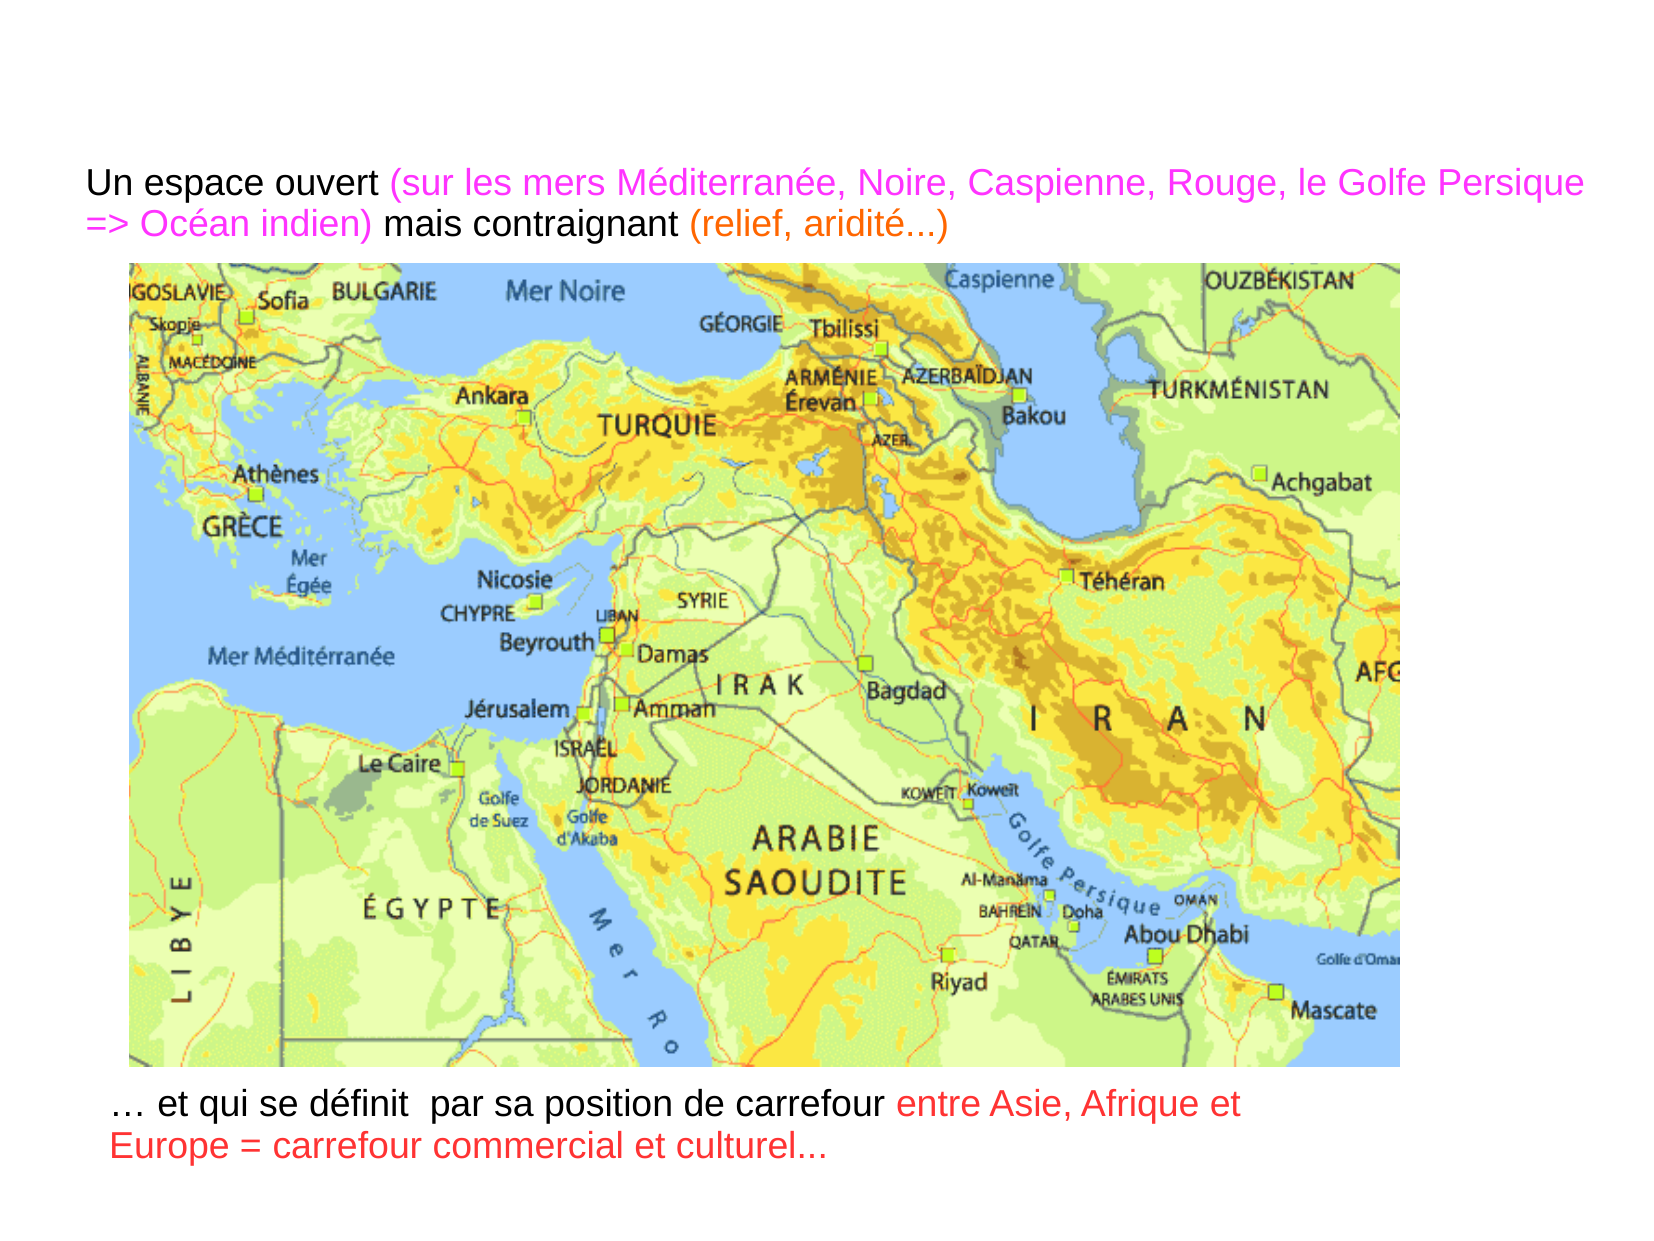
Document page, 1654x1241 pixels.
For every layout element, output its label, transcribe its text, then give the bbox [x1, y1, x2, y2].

text_box … et qui se définit par sa position de carrefour entre Asie, Afrique et Europe = carrefour commercial et culturel... [94, 1074, 1317, 1174]
picture [129, 263, 1400, 1067]
text_box Un espace ouvert (sur les mers Méditerranée, Noire, Caspienne, Rouge, le Golfe Persique => Océan indien) mais contraignant (relief, aridité...) [70, 153, 1611, 253]
